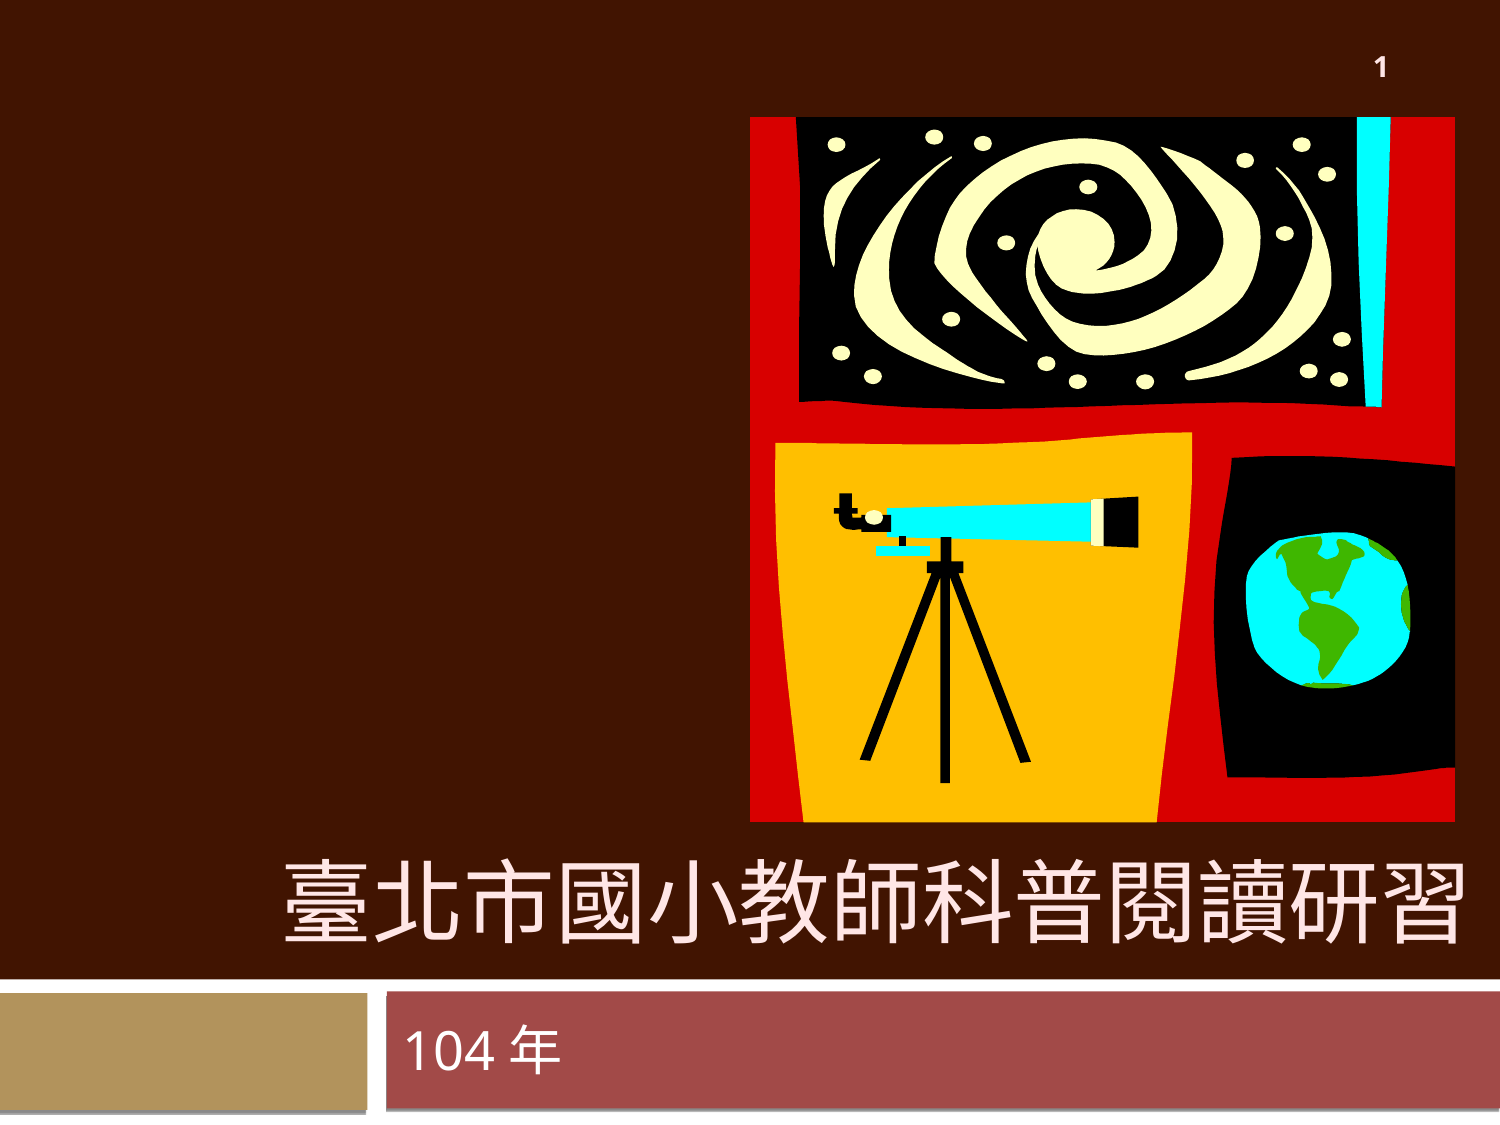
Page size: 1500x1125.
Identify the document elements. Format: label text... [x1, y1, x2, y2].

title 臺北市國小教師科普閱讀研習 [265, 662, 1498, 963]
subtitle 104年 [387, 992, 1488, 1105]
picture [750, 117, 1456, 823]
slide_number <編號> [1312, 37, 1450, 100]
